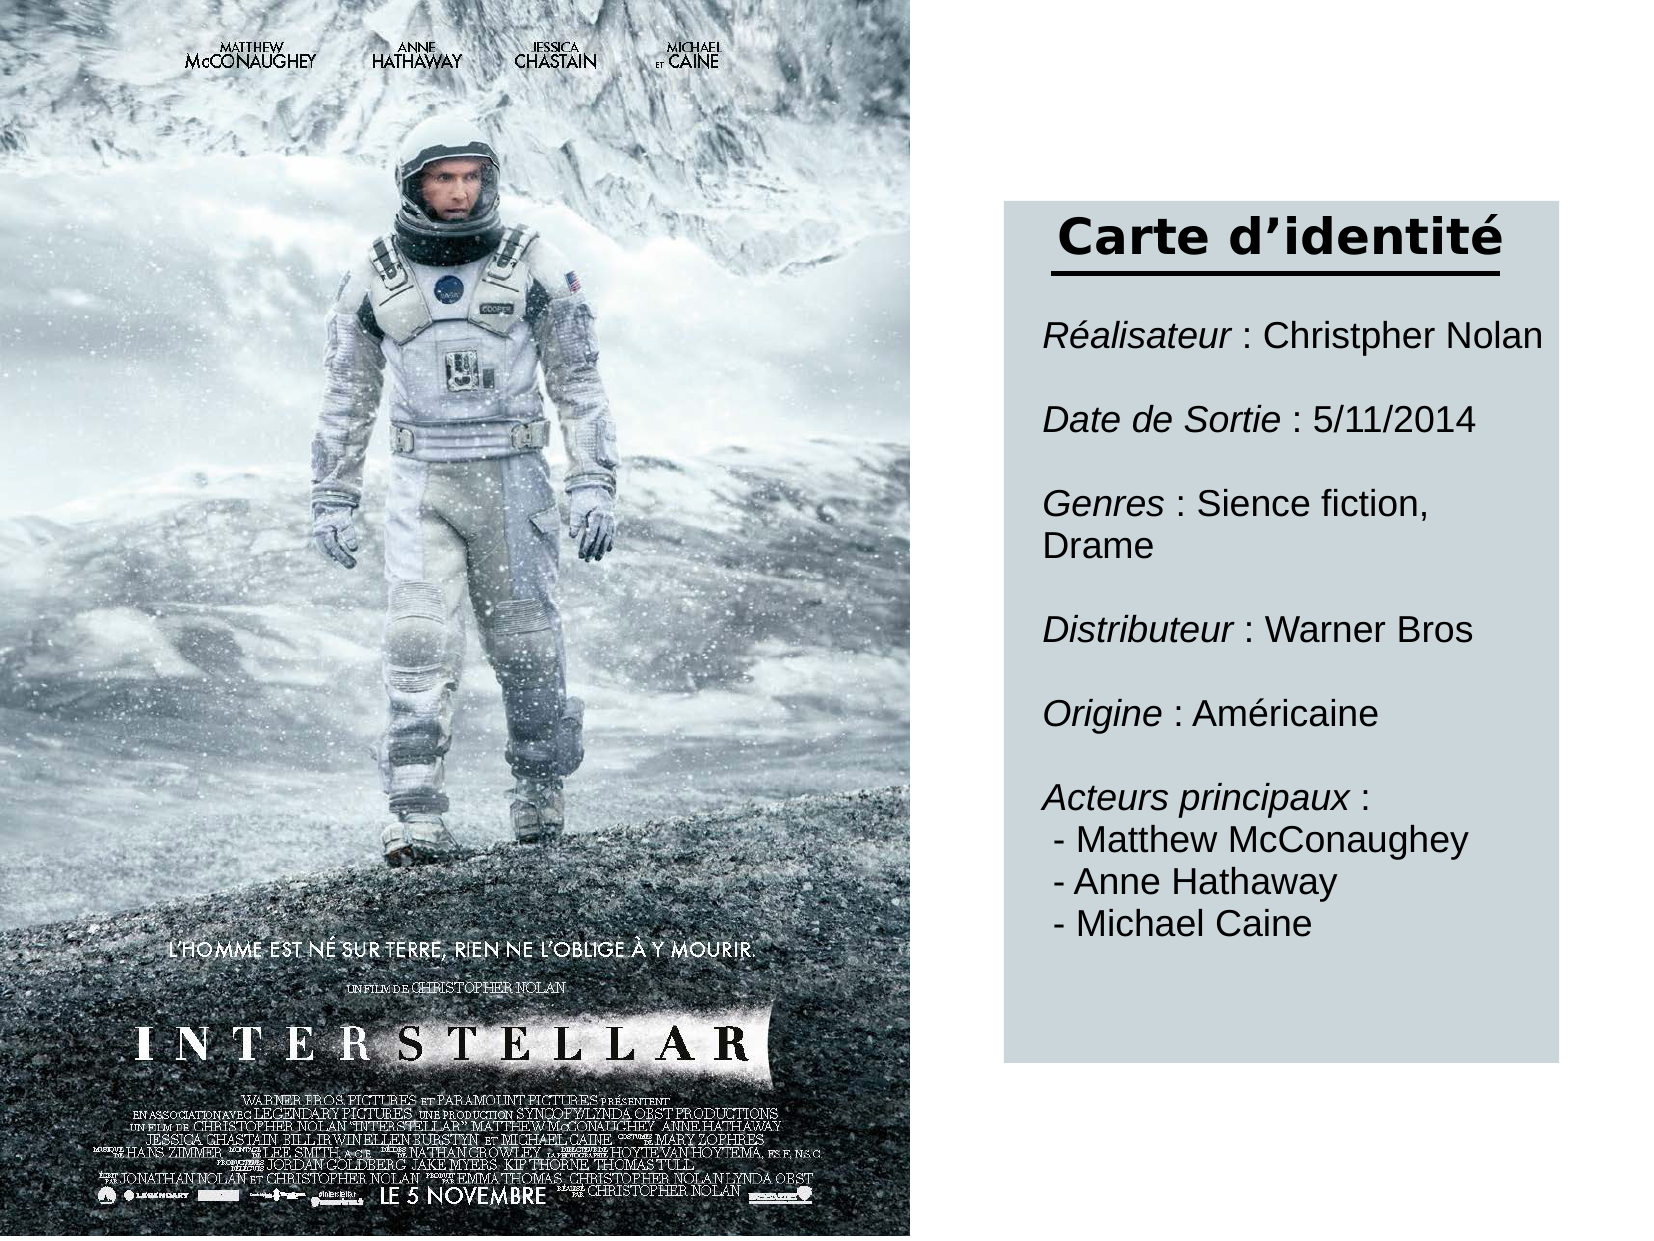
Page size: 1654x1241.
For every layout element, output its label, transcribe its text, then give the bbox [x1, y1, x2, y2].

text_box [1003, 274, 1560, 1063]
text_box Carte d’identité [1003, 200, 1560, 274]
text_box Réalisateur : Christpher Nolan Date de Sortie : 5/11/2014 Genres : Sience fiction, Drame Distributeur : Warner Bros Origine : Américaine Acteurs principaux : - Matthew McConaughey - Anne Hathaway - Michael Caine [1027, 307, 1560, 1019]
picture [0, 0, 910, 1236]
